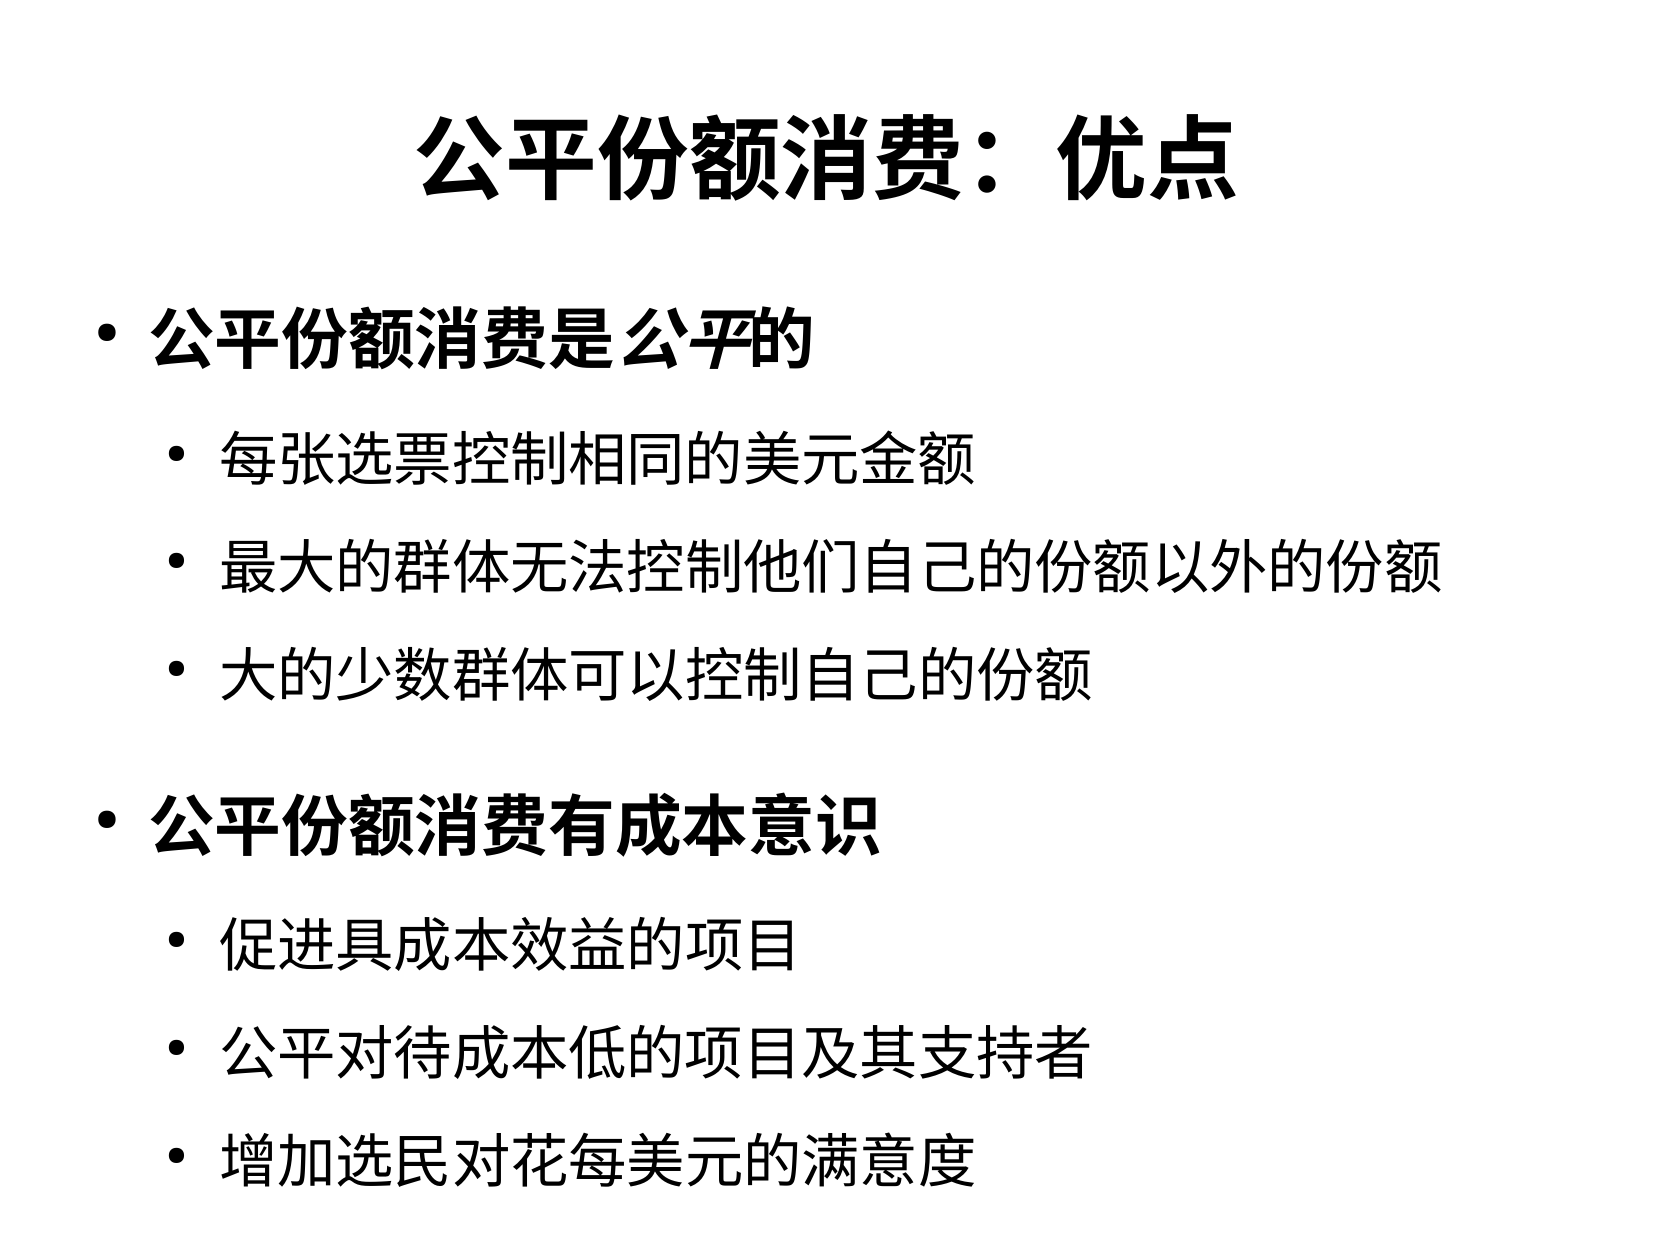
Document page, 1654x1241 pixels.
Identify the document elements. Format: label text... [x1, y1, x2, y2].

title 公平份额消费：优点 [82, 49, 1571, 257]
list 公平份额消费是公平的 每张选票控制相同的美元金额 最大的群体无法控制他们自己的份额以外的份额 大的少数群体可以控制自己的份额 公平份额消费有成本意识 促进具成本效益的项目 公平对待成本低的项目及其支持者 增加选民对花每美元的满意度 [77, 286, 1566, 1123]
